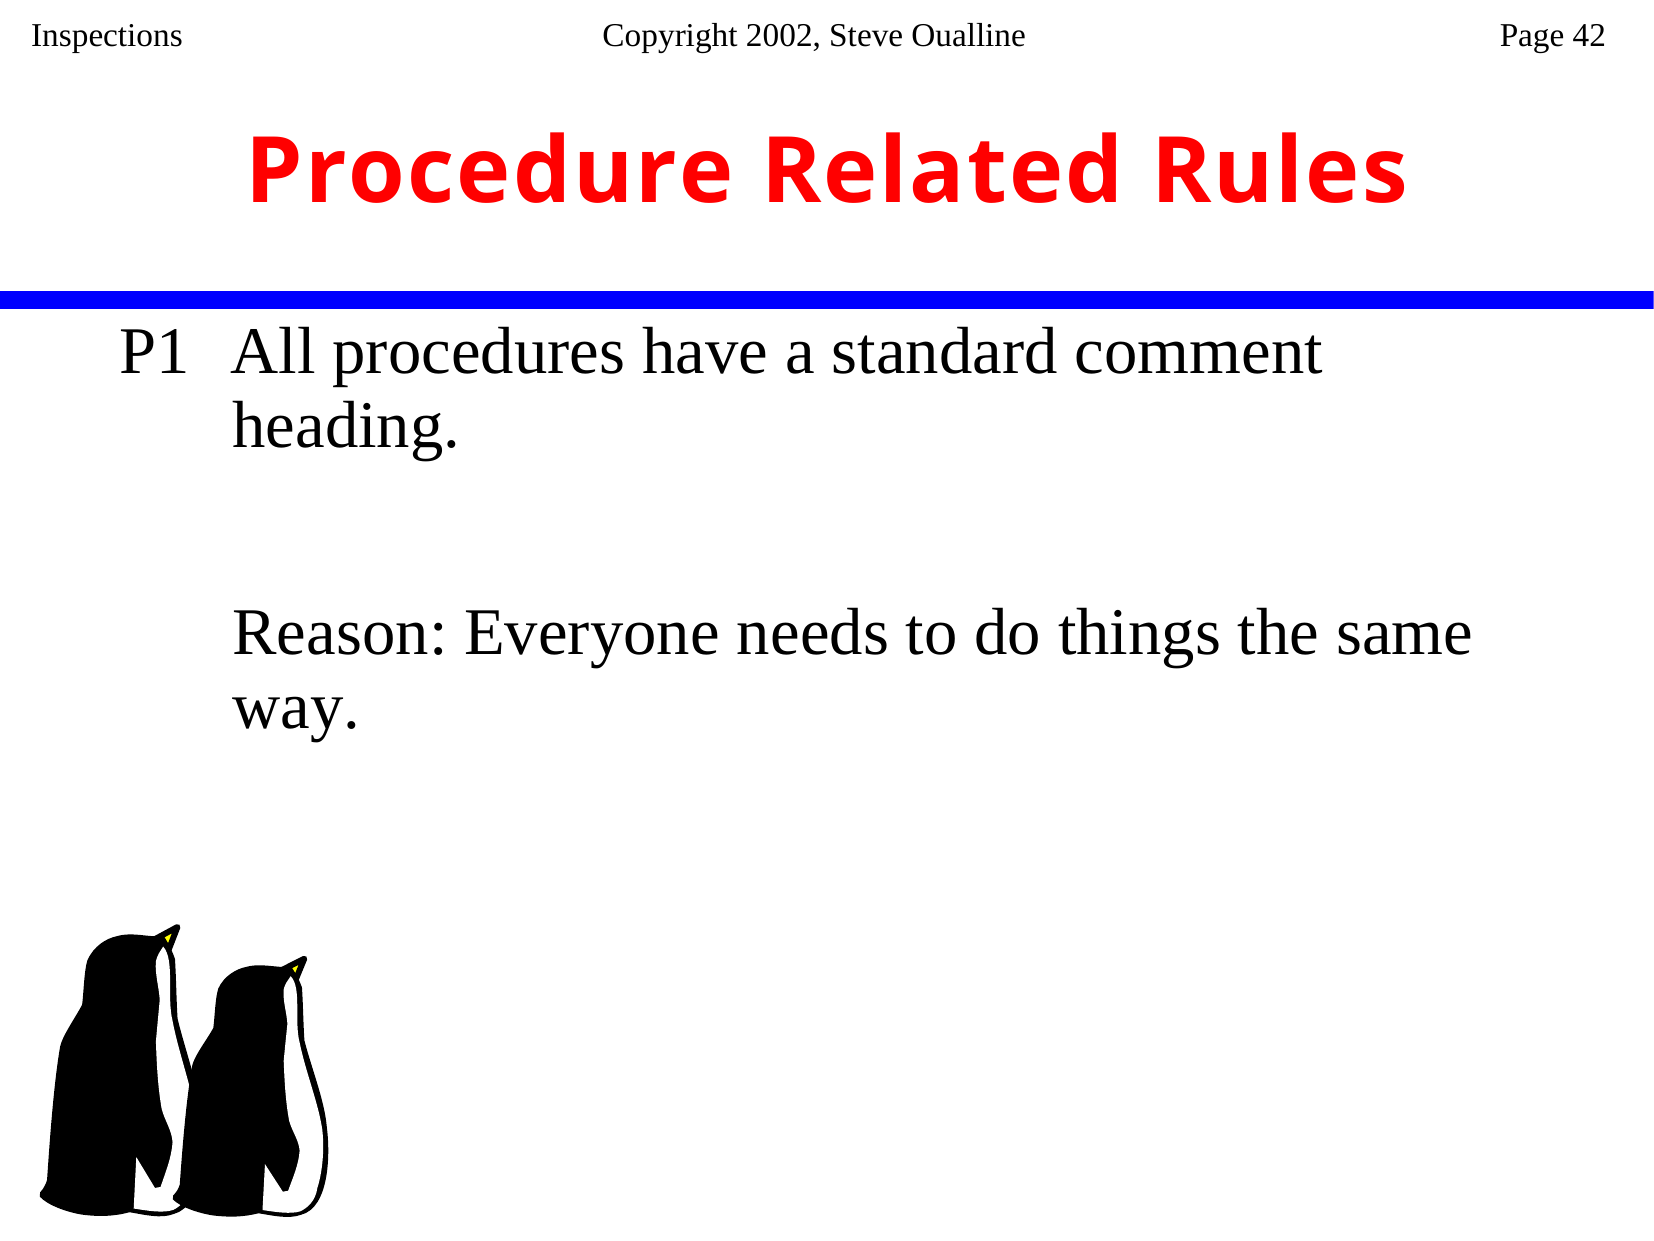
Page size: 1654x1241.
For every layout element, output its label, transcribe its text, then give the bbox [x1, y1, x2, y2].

title Procedure Related Rules [121, 66, 1534, 269]
list P1 All procedures have a standard comment heading. Reason: Everyone needs to do things the same way. [119, 210, 1532, 952]
